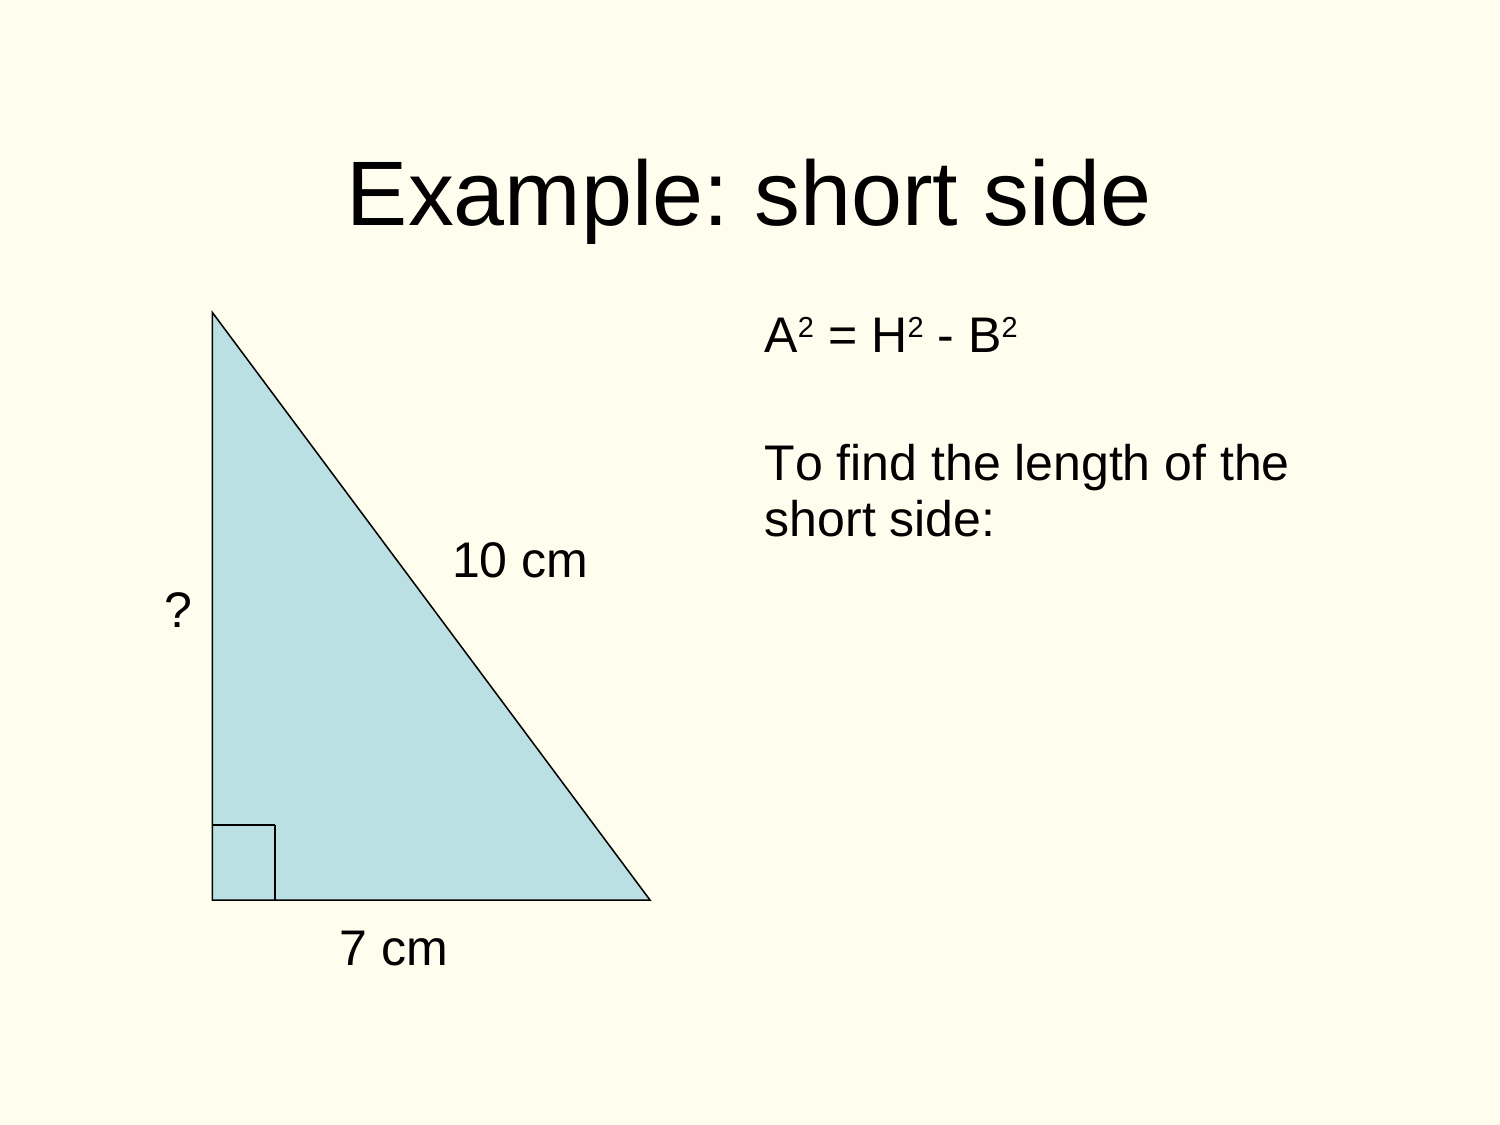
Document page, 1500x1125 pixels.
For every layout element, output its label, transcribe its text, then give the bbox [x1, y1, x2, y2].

text_box To find the length of the short side: [749, 427, 1328, 555]
text_box [212, 312, 651, 901]
text_box 10 cm [437, 524, 604, 597]
text_box ? [149, 574, 201, 647]
title Example: short side [112, 99, 1388, 288]
text_box 7 cm [324, 912, 464, 984]
text_box A2 = H2 - B2 [749, 299, 1091, 372]
